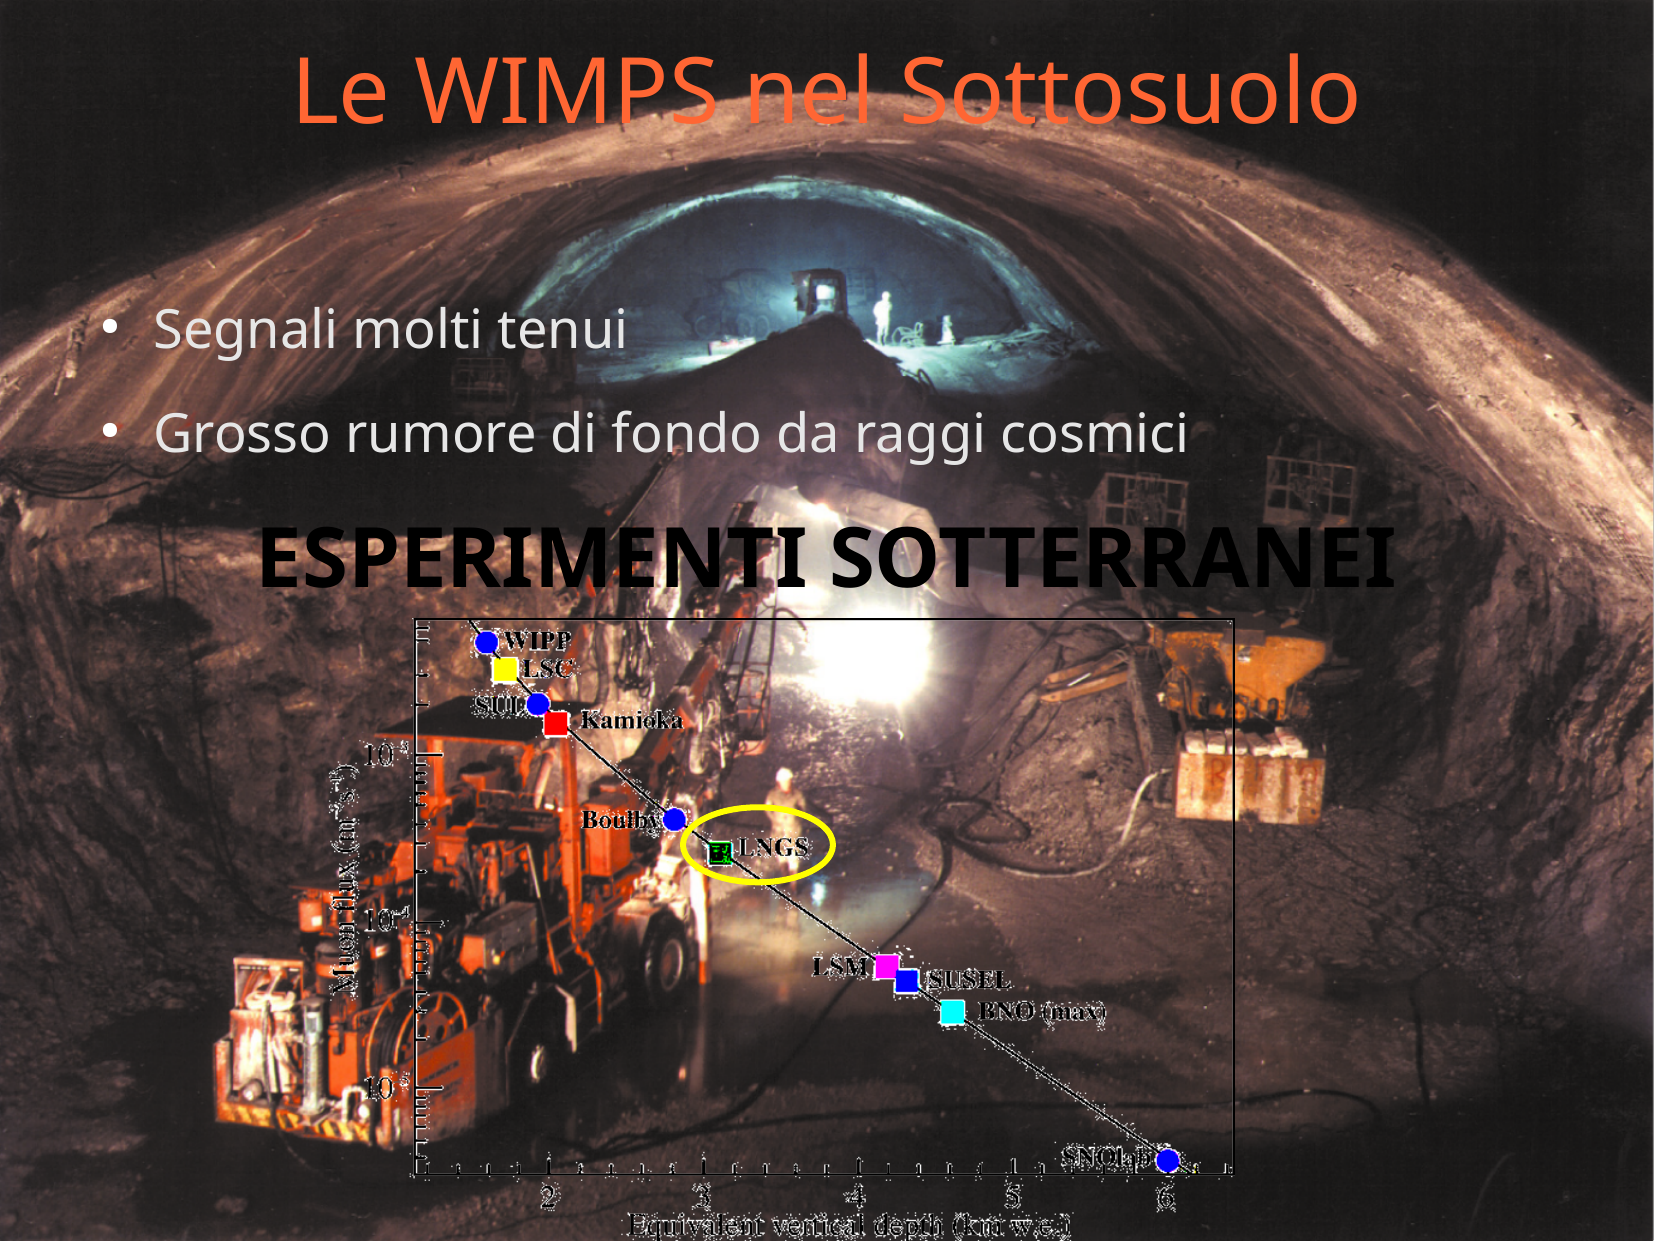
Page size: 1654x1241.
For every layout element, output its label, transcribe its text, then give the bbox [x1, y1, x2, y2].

list Segnali molti tenui Grosso rumore di fondo da raggi cosmici ESPERIMENTI SOTTERRANEI [82, 187, 1571, 1109]
picture [0, 0, 1654, 1241]
title Le WIMPS nel Sottosuolo [82, 19, 1571, 157]
